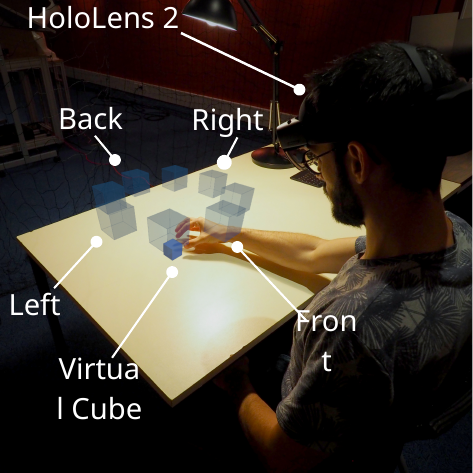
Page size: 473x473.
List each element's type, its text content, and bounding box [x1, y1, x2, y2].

text_box Right [172, 100, 283, 137]
text_box Right [221, 116, 230, 128]
text_box Virtual Cube [41, 370, 158, 406]
text_box Left [0, 285, 84, 322]
text_box HoloLens 2 [1, 0, 205, 35]
picture [0, 0, 473, 473]
text_box Front [277, 322, 376, 358]
text_box Back [40, 100, 141, 137]
